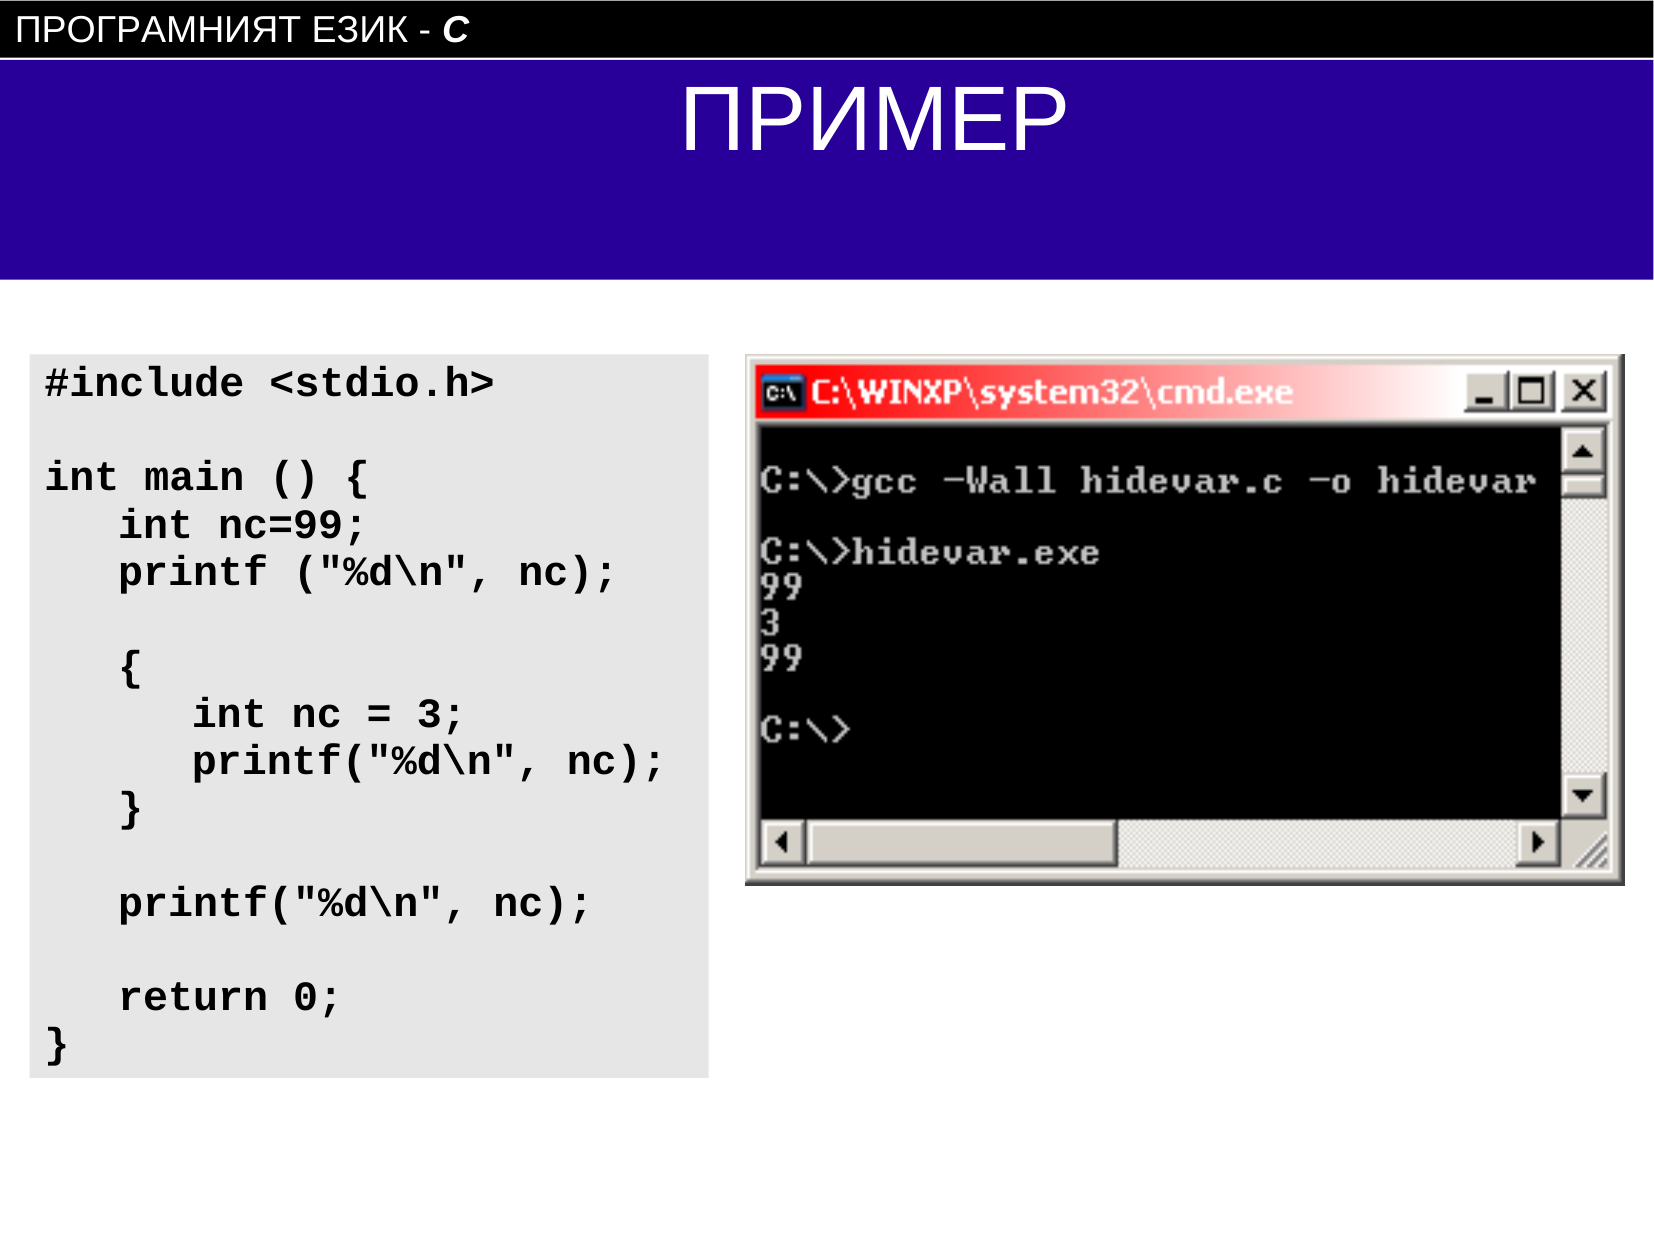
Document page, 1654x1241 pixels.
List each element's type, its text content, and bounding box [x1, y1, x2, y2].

text_box ПРИМЕР [0, 59, 1654, 280]
text_box ПРОГРАМНИЯT ЕЗИК - С [0, 0, 1654, 58]
text_box #include <stdio.h> int main () { int nc=99; printf ("%d\n", nc); { int nc = 3; printf("%d\n", nc); } printf("%d\n", nc); return 0; } [29, 354, 709, 1078]
picture [745, 354, 1625, 886]
